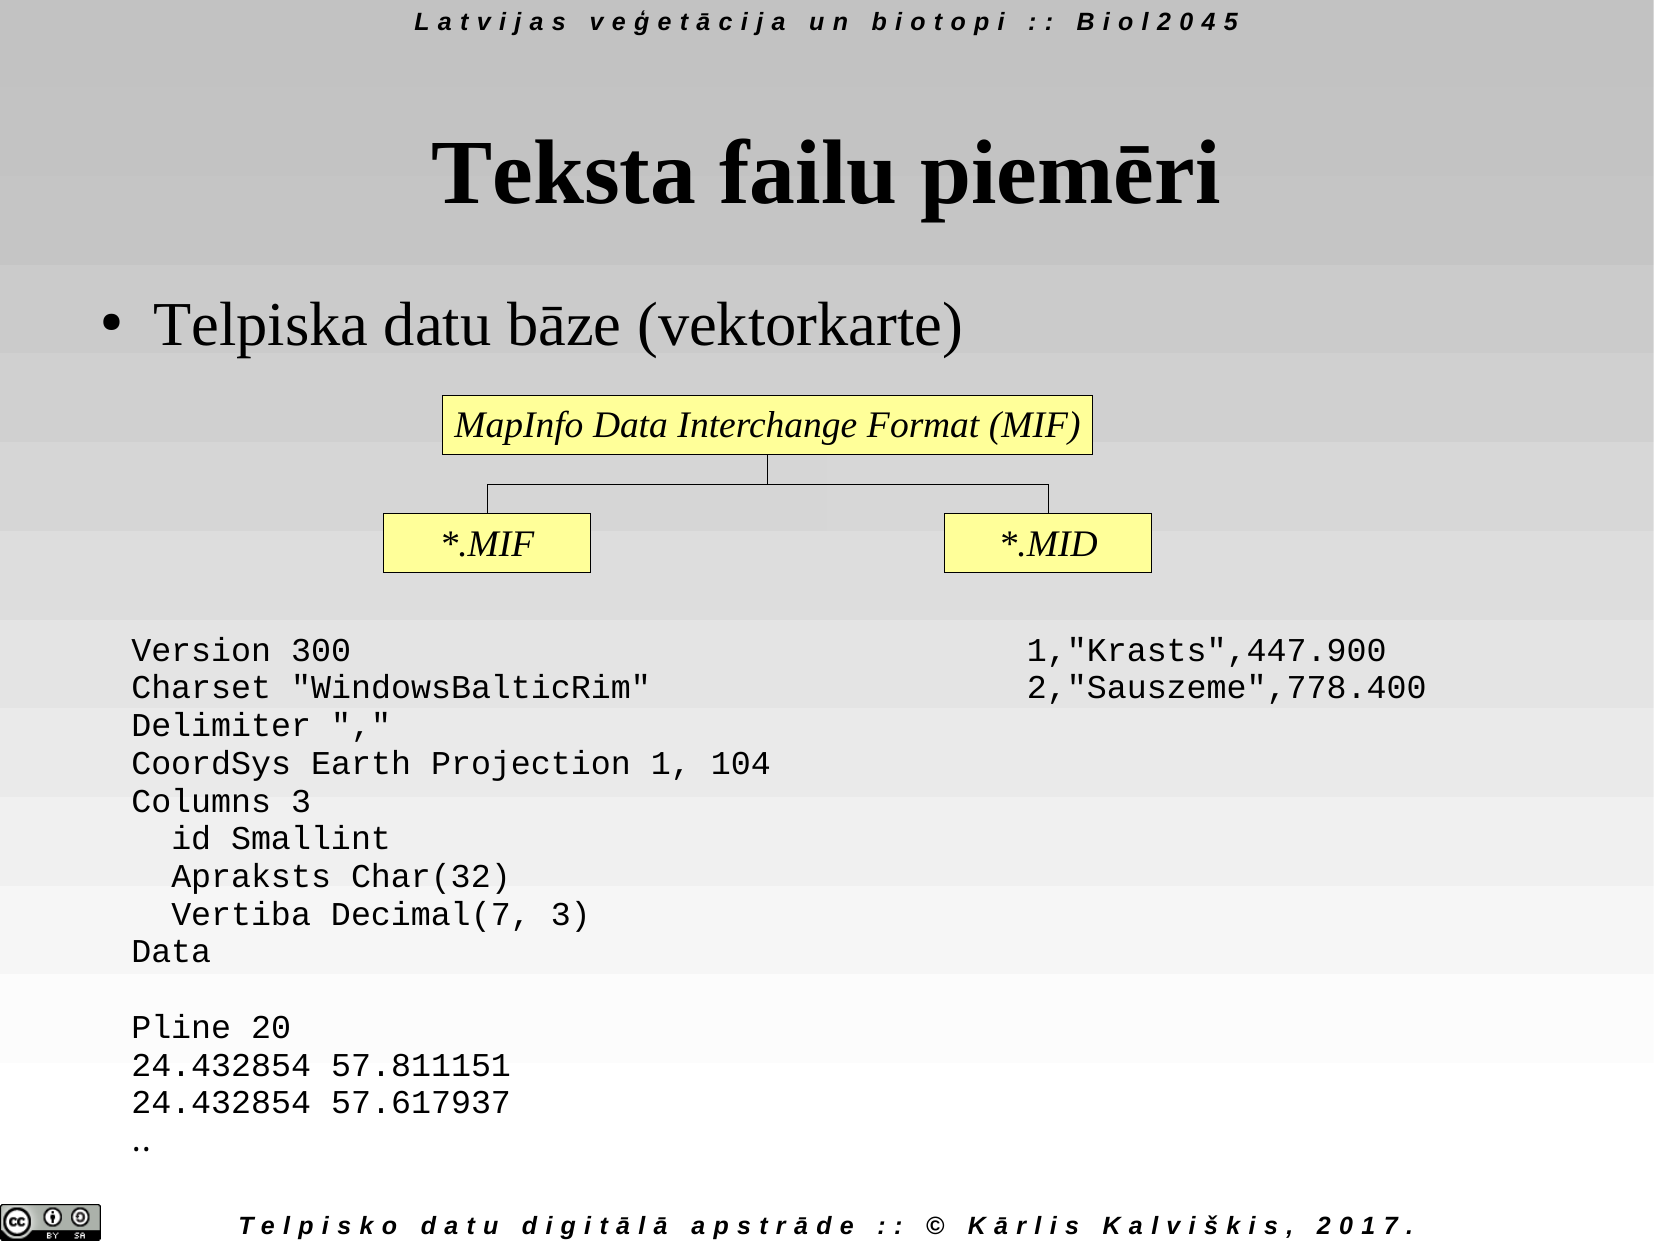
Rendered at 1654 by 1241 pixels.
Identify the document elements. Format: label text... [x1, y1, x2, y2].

text_box 1,"Krasts",447.900 2,"Sauszeme",778.400 [1011, 625, 1442, 769]
list Telpiska datu bāze (vektorkarte) [82, 289, 1571, 1098]
title Teksta failu piemēri [29, 49, 1625, 296]
text_box Version 300 Charset "WindowsBalticRim" Delimiter "," CoordSys Earth Projection 1, 104 Columns 3 id Smallint Apraksts Char(32) Vertiba Decimal(7, 3) Data Pline 20 24.432854 57.811151 24.432854 57.617937 ‥ [116, 625, 787, 1241]
text_box MapInfo Data Interchange Format (MIF) [442, 395, 1093, 455]
picture [0, 0, 1654, 1241]
text_box *.MIF [383, 513, 591, 573]
text_box *.MID [944, 513, 1152, 573]
